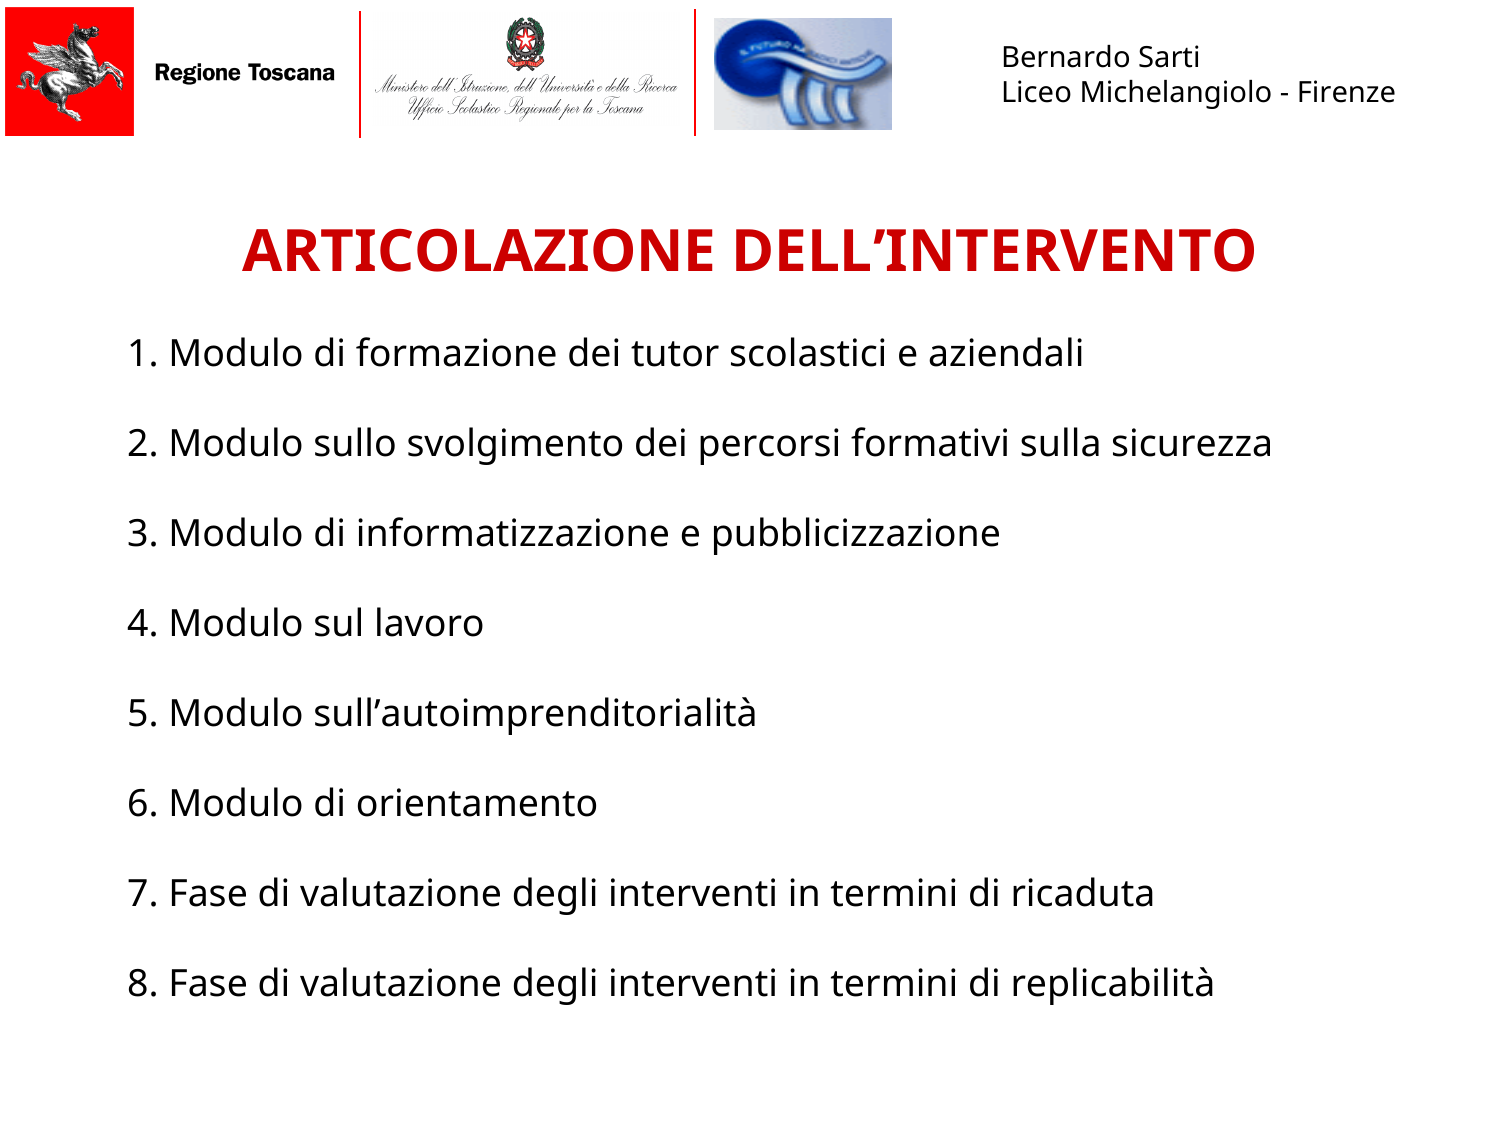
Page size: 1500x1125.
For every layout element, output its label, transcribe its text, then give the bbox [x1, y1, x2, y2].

text_box Bernardo Sarti Liceo Michelangiolo - Firenze [986, 30, 1447, 117]
picture [372, 12, 680, 126]
picture [714, 19, 892, 130]
picture [5, 7, 337, 136]
text_box ARTICOLAZIONE DELL’INTERVENTO 1. Modulo di formazione dei tutor scolastici e aziendali 2. Modulo sullo svolgimento dei percorsi formativi sulla sicurezza 3. Modulo di informatizzazione e pubblicizzazione 4. Modulo sul lavoro 5. Modulo sull’autoimprenditorialità 6. Modulo di orientamento 7. Fase di valutazione degli interventi in termini di ricaduta 8. Fase di valutazione degli interventi in termini di replicabilità [112, 160, 1388, 1012]
